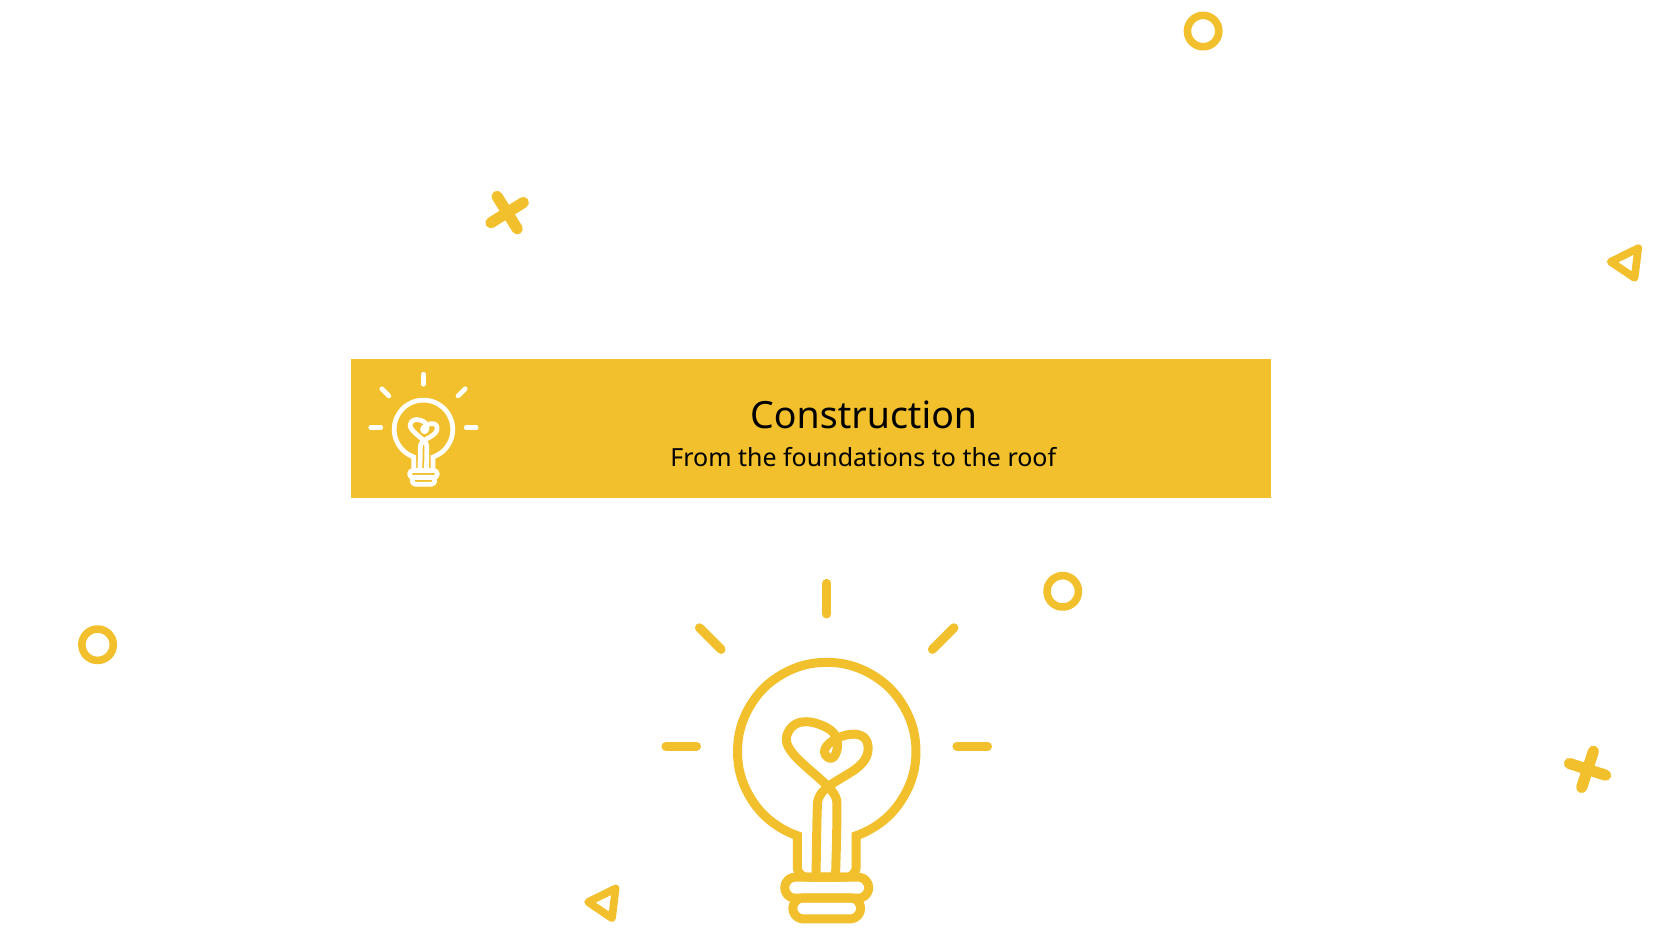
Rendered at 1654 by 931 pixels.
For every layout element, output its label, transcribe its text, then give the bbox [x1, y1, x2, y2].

text_box Construction From the foundations to the roof [487, 339, 1241, 523]
